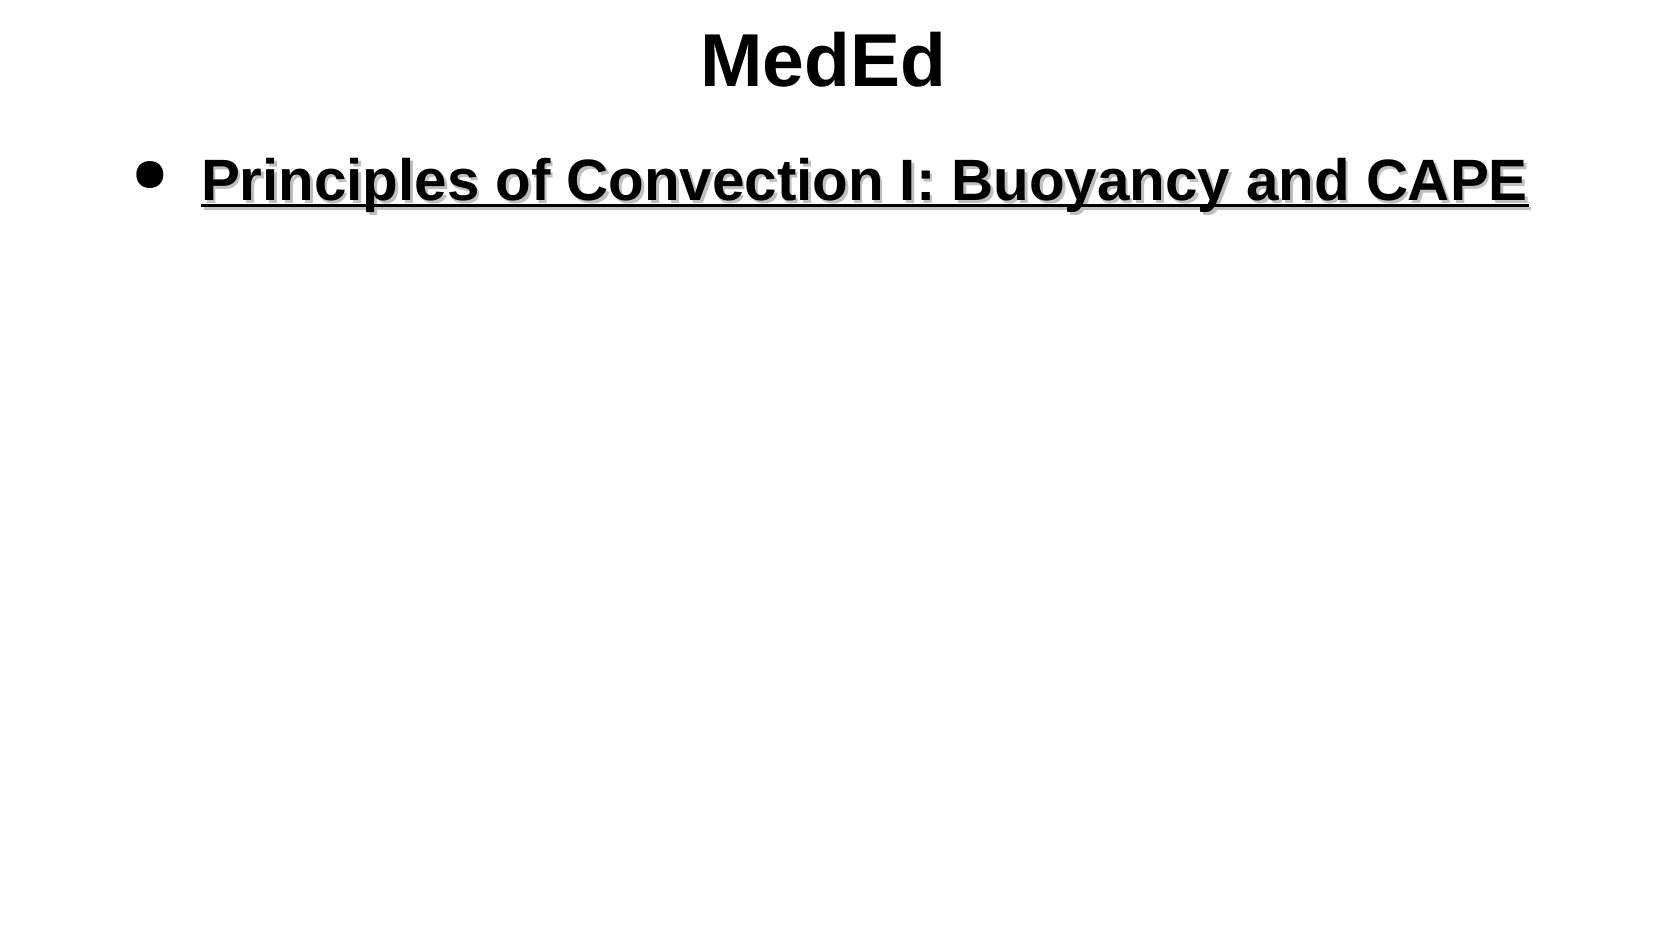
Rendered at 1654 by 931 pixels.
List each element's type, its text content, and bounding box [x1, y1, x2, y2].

text_box Principles of Convection I: Buoyancy and CAPE [85, 135, 1576, 220]
title MedEd [0, 5, 1651, 107]
